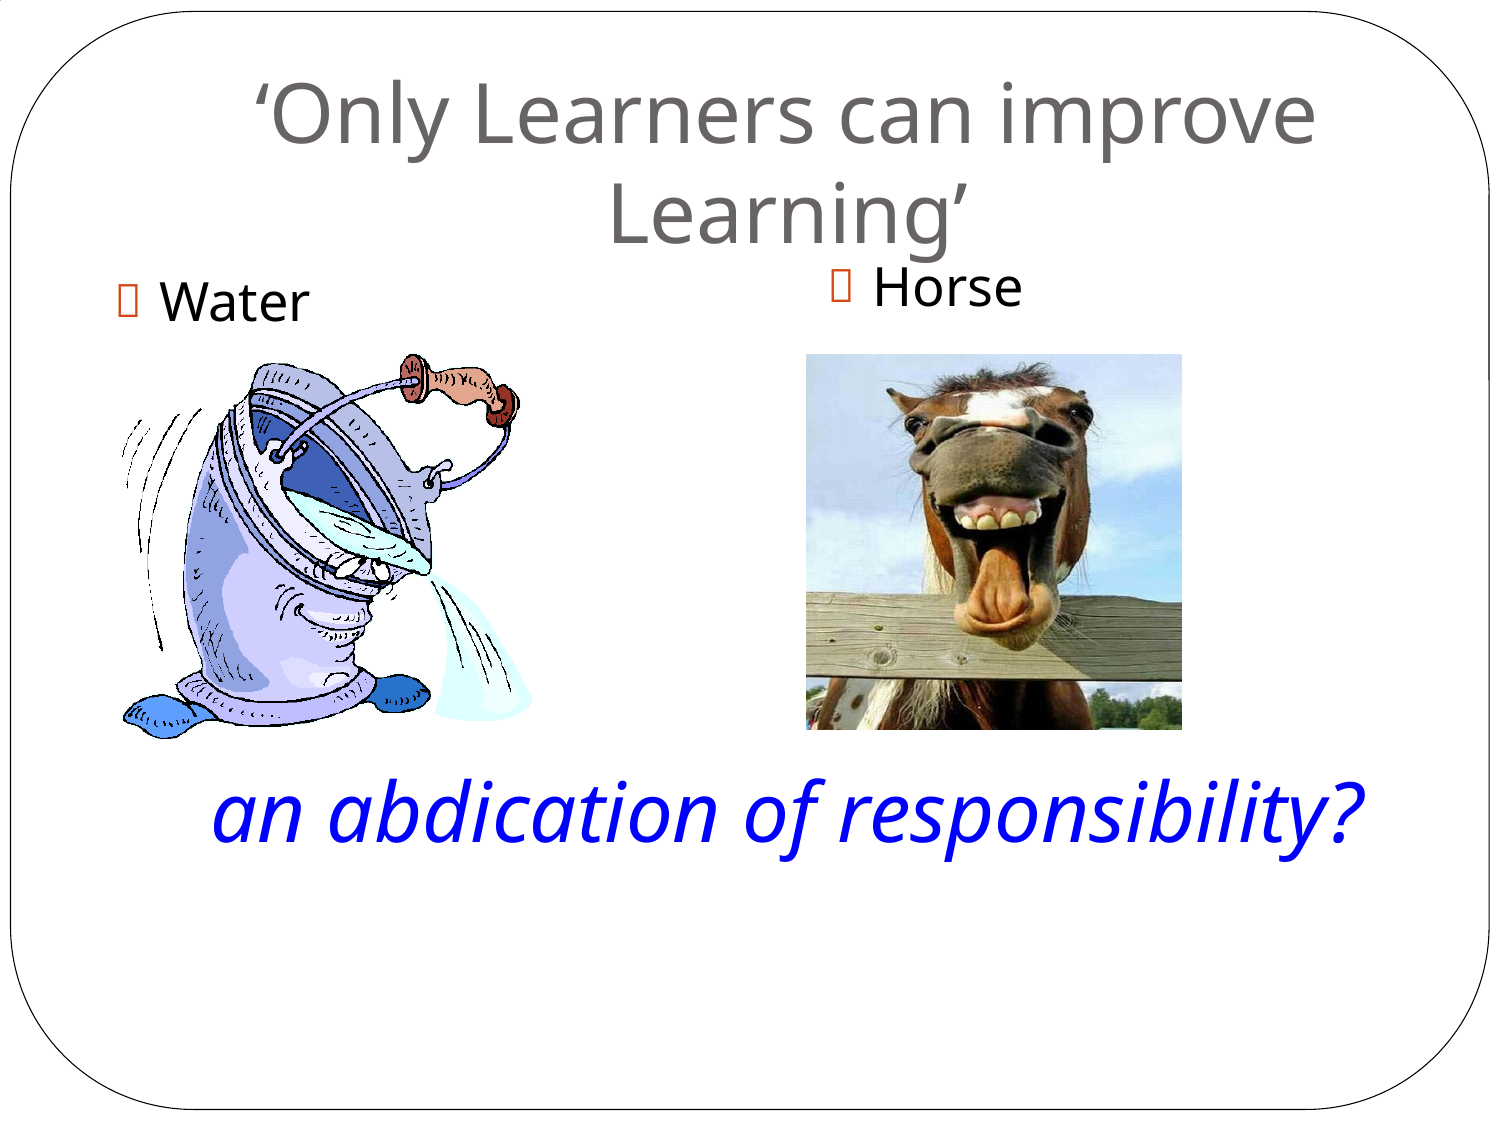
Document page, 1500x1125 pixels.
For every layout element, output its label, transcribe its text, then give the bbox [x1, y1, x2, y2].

picture [806, 354, 1182, 730]
title ‘Only Learners can improve Learning’ an abdication of responsibility? [150, 44, 1425, 945]
picture [122, 353, 532, 739]
list Horse [812, 237, 1425, 739]
list Water [99, 251, 762, 532]
